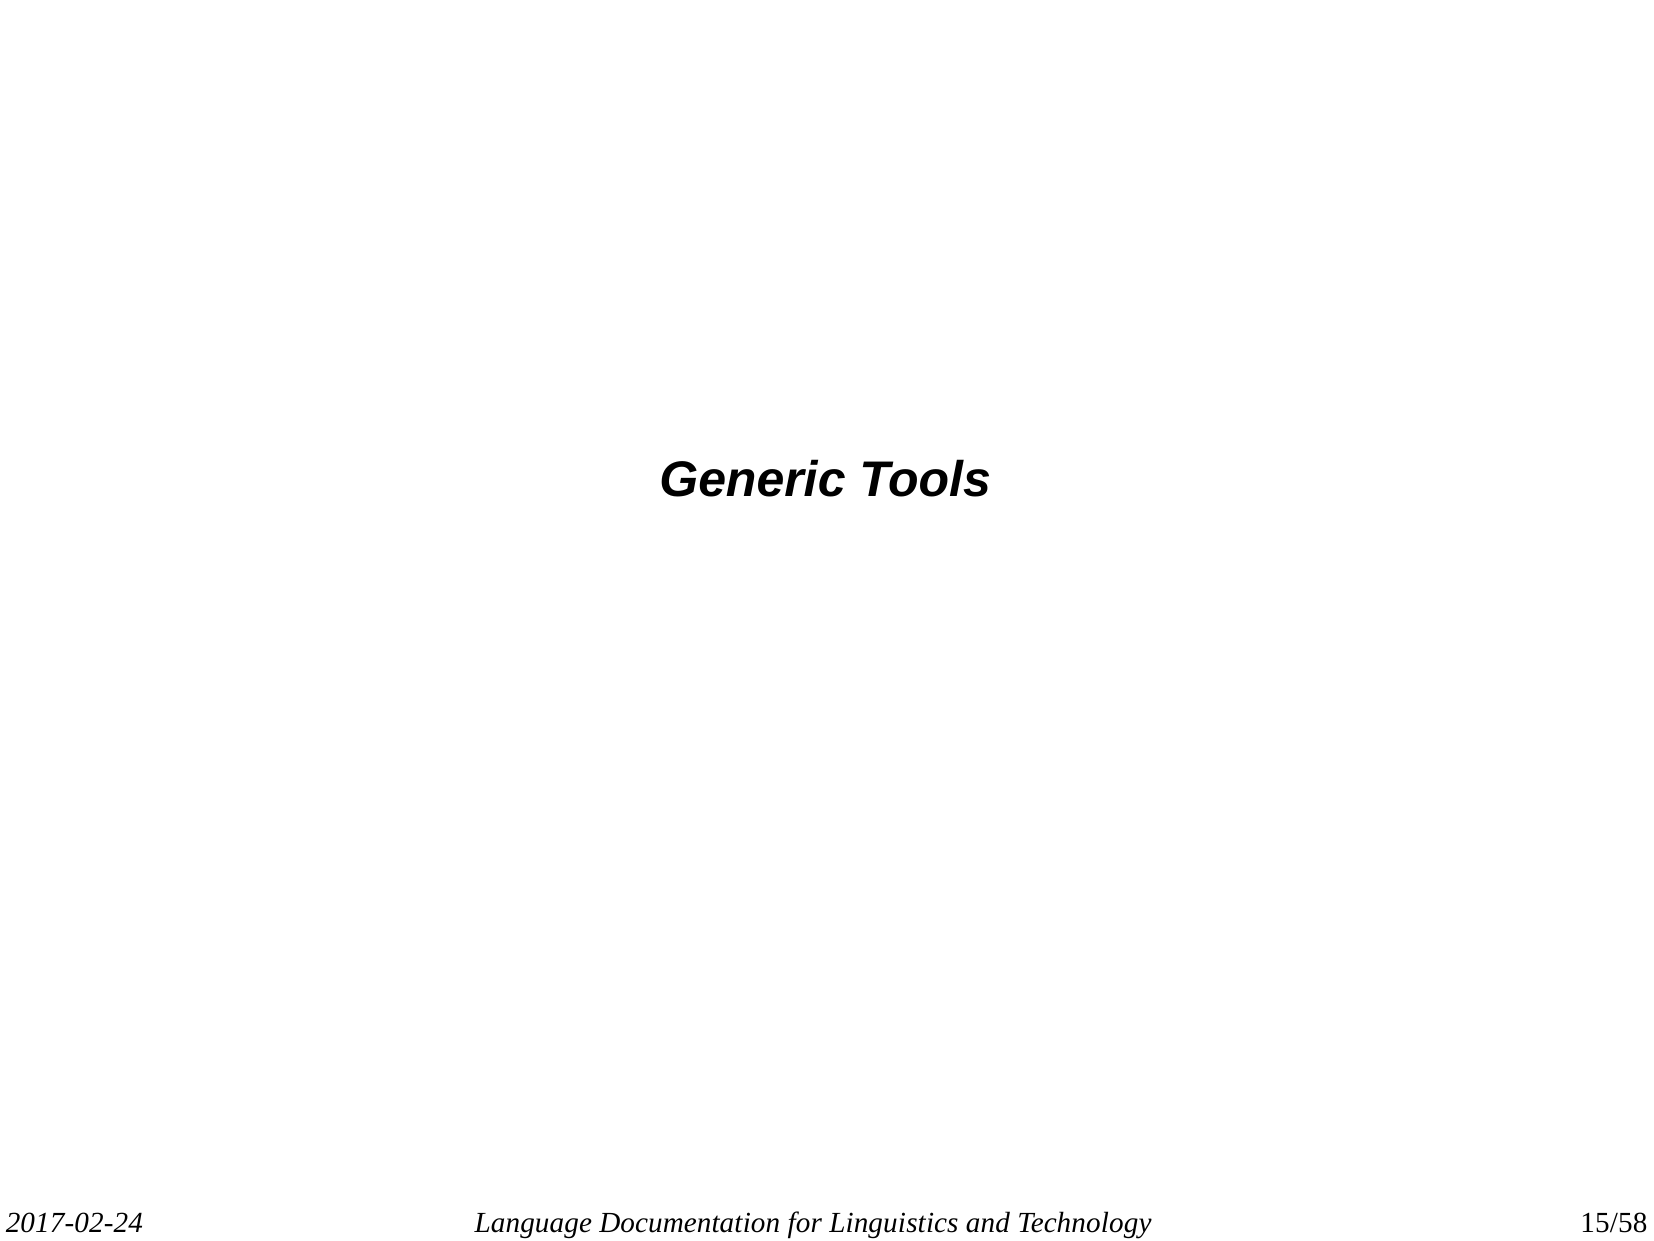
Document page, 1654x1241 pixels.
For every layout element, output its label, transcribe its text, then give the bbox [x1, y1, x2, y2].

title Generic Tools [0, 427, 1654, 531]
